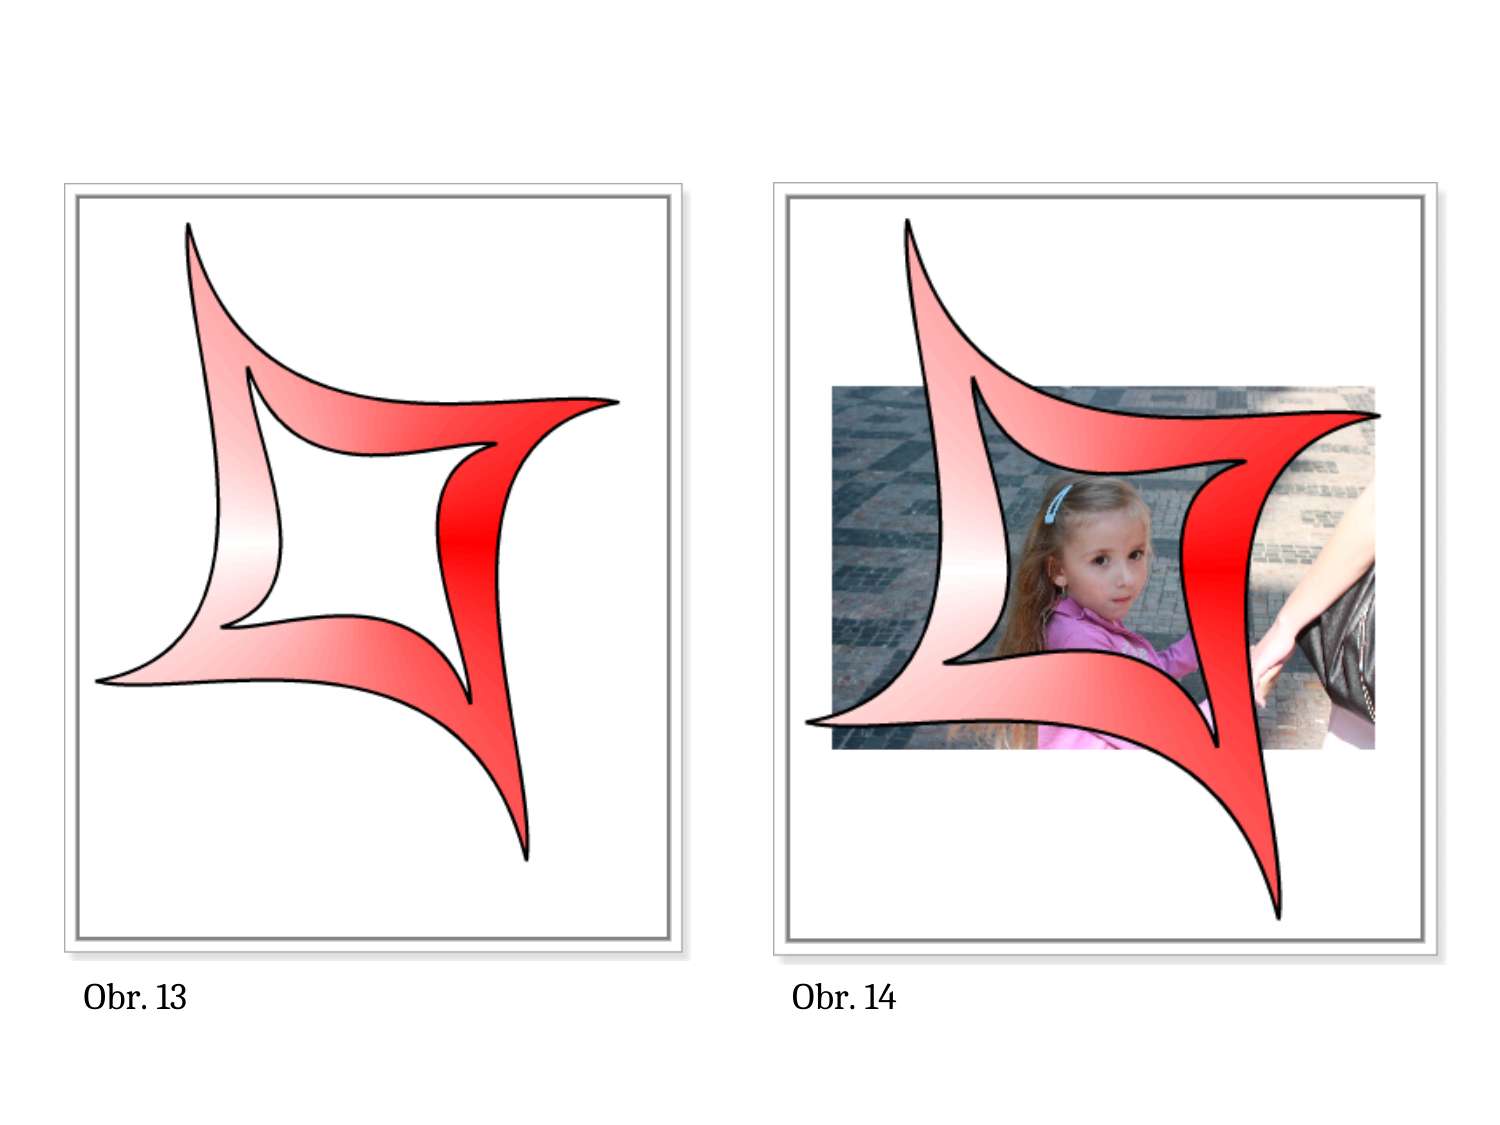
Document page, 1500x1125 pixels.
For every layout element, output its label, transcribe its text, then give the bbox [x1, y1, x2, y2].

text_box Obr. 13 [69, 964, 203, 1025]
picture [773, 182, 1447, 965]
picture [64, 183, 691, 961]
text_box Obr. 14 [777, 964, 912, 1025]
